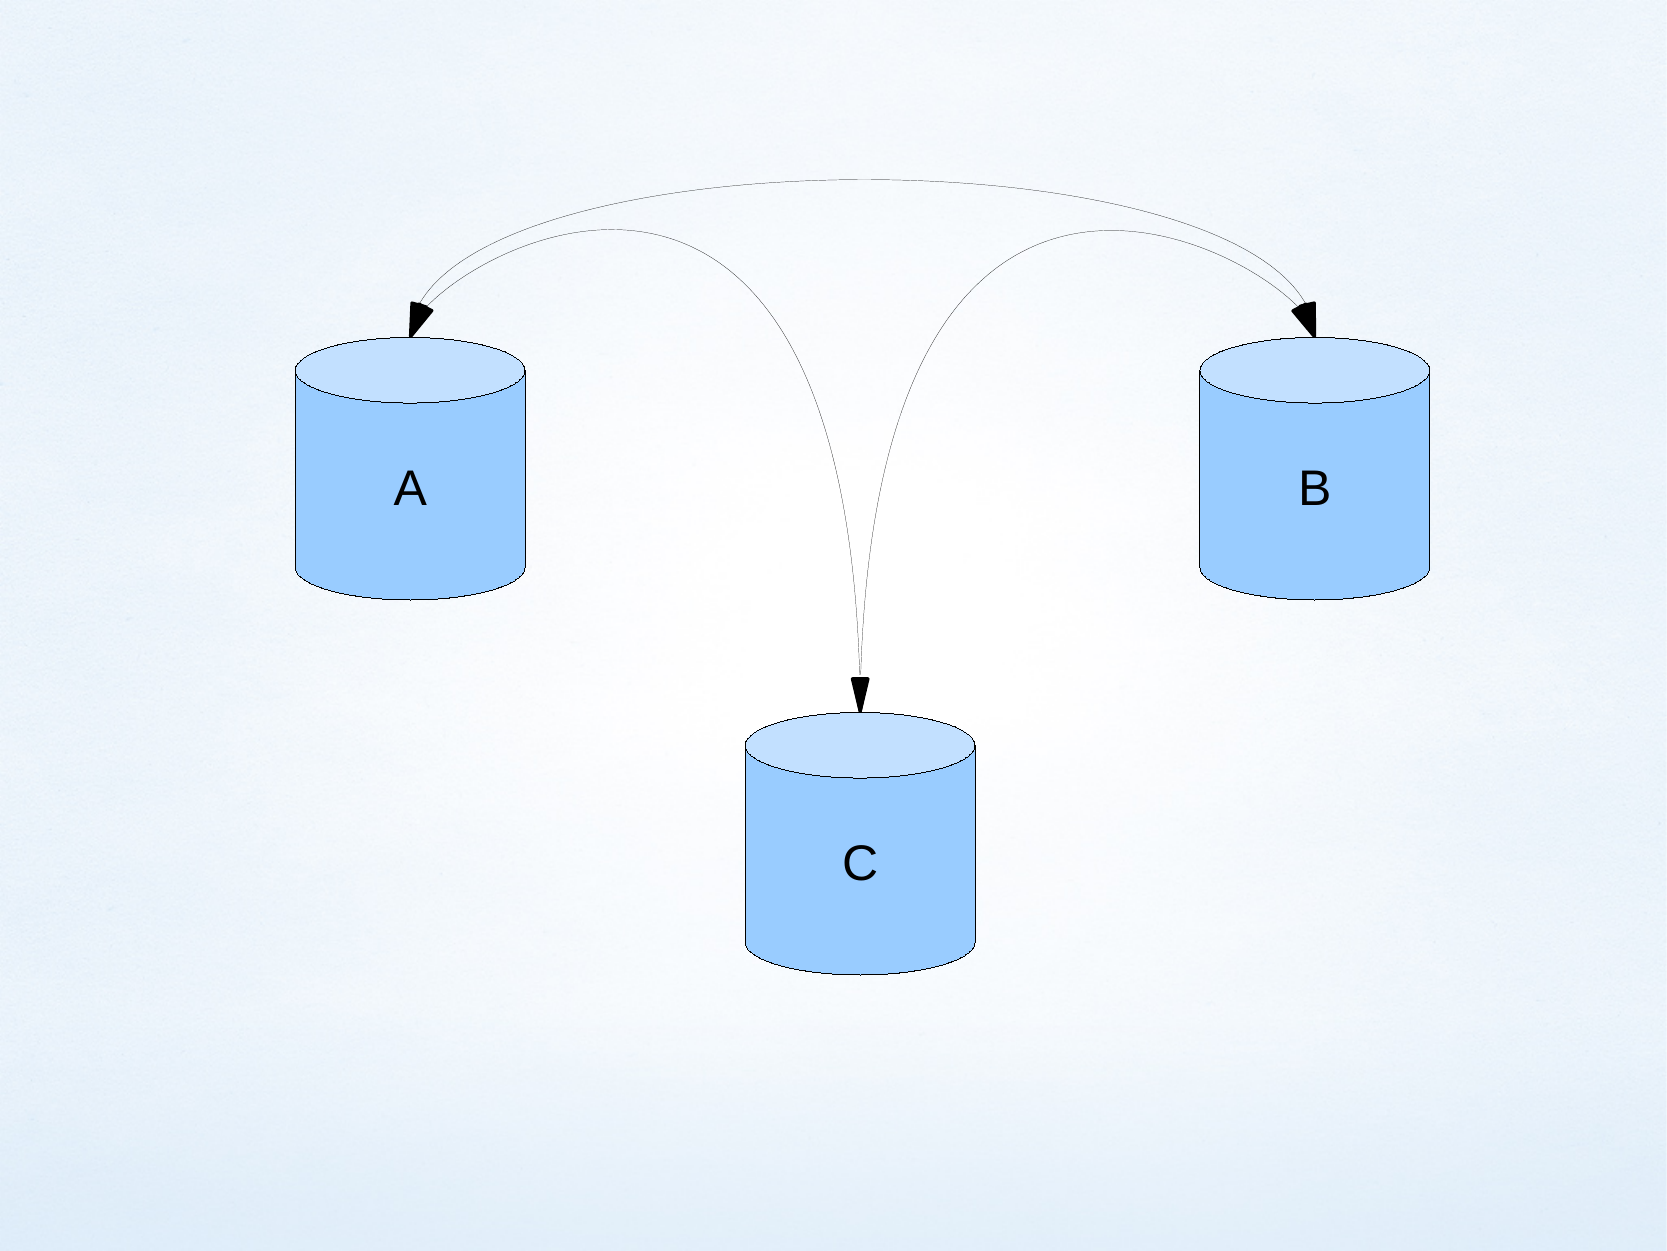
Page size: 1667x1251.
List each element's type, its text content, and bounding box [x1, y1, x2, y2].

picture [0, 0, 1667, 1251]
text_box B [1199, 371, 1430, 601]
text_box A [295, 371, 526, 601]
text_box C [745, 746, 976, 976]
